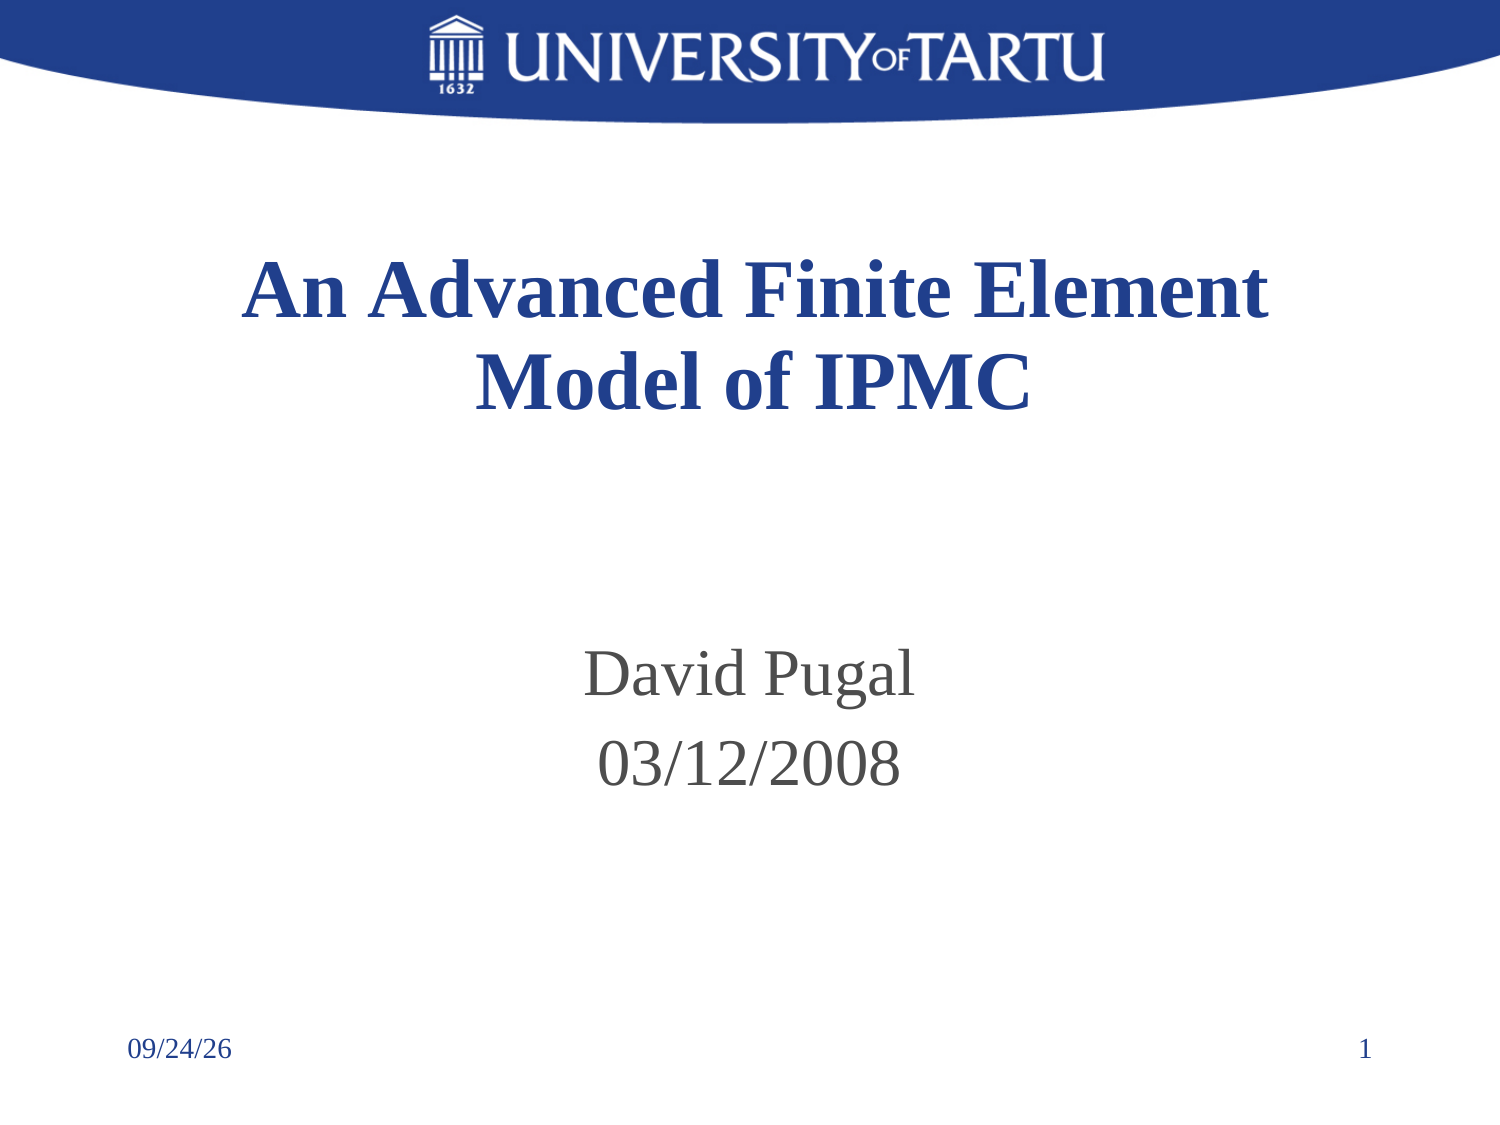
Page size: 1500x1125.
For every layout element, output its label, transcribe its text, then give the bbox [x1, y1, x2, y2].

title An Advanced Finite Element Model of IPMC [118, 227, 1394, 443]
subtitle David Pugal 03/12/2008 [112, 442, 1388, 993]
picture [0, 0, 1500, 1125]
